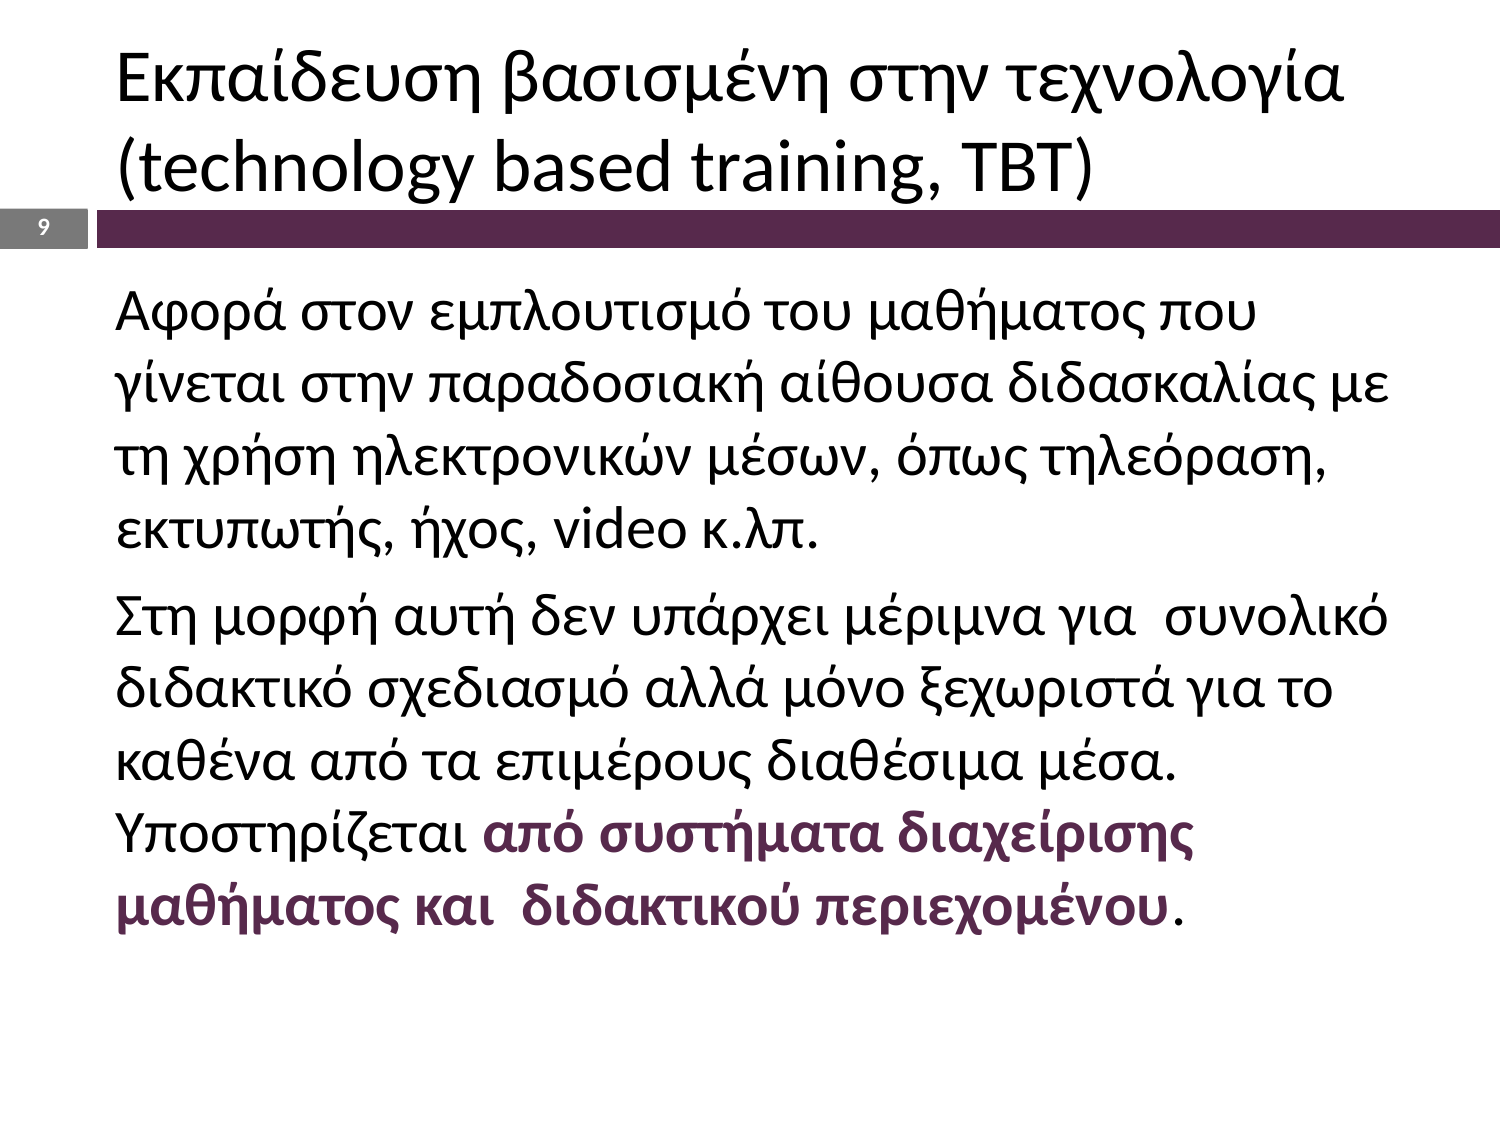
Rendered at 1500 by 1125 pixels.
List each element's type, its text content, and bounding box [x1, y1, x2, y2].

list Αφορά στον εμπλουτισμό του μαθήματος που γίνεται στην παραδοσιακή αίθουσα διδασκαλίας με τη χρήση ηλεκτρονικών μέσων, όπως τηλεόραση, εκτυπωτής, ήχος, video κ.λπ. Στη μορφή αυτή δεν υπάρχει μέριμνα για συνολικό διδακτικό σχεδιασμό αλλά μόνο ξεχωριστά για το καθένα από τα επιμέρους διαθέσιμα μέσα. Υποστηρίζεται από συστήματα διαχείρισης μαθήματος και διδακτικού περιεχομένου. [100, 262, 1438, 1000]
text_box 9 [0, 208, 88, 249]
title Εκπαίδευση βασισμένη στην τεχνολογία (technology based training, TBT) [100, 19, 1438, 182]
